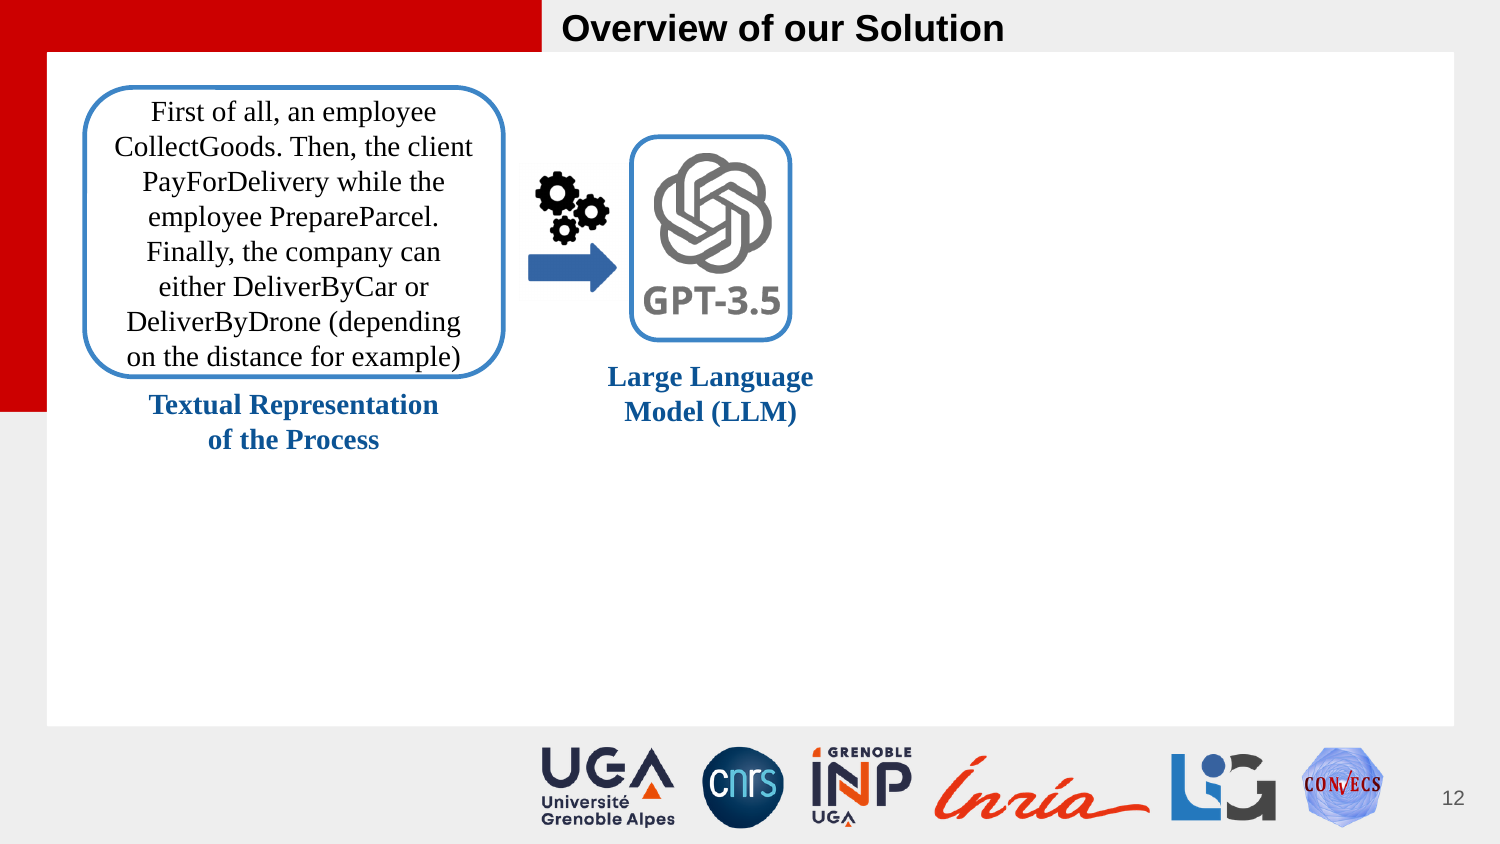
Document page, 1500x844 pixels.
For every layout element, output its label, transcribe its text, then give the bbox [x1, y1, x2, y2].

slide_number <numéro> [1389, 764, 1480, 830]
text_box Large Language Model (LLM) [586, 340, 836, 444]
text_box First of all, an employee CollectGoods. Then, the client PayForDelivery while the employee PrepareParcel. Finally, the company can either DeliverByCar or DeliverByDrone (depending on the distance for example) [84, 87, 504, 377]
text_box Overview of our Solution [546, 0, 1441, 55]
text_box Textual Representation of the Process [26, 393, 562, 448]
picture [0, 0, 1500, 844]
